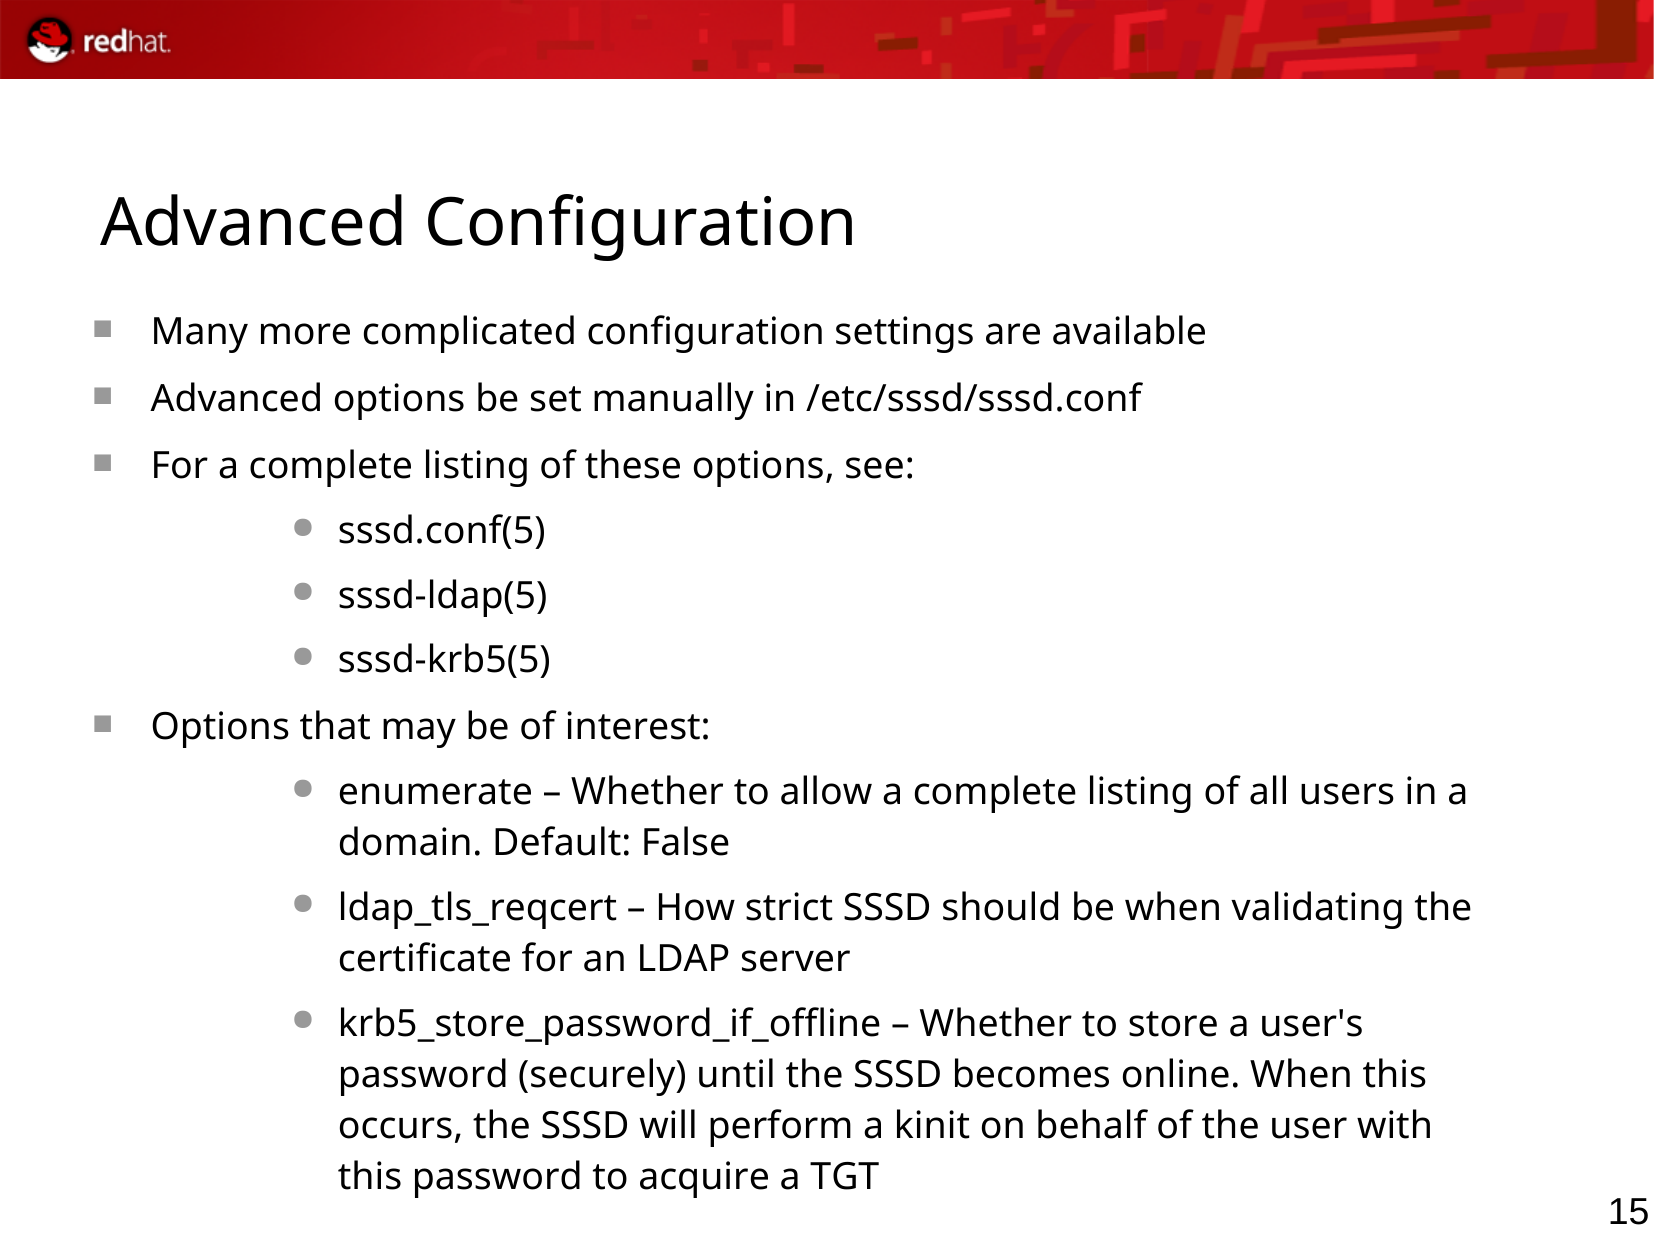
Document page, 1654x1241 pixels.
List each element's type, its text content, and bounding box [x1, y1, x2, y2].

list Many more complicated configuration settings are available Advanced options be set manually in /etc/sssd/sssd.conf For a complete listing of these options, see: sssd.conf(5) sssd-ldap(5) sssd-krb5(5) Options that may be of interest: enumerate – Whether to allow a complete listing of all users in a domain. Default: False ldap_tls_reqcert – How strict SSSD should be when validating the certificate for an LDAP server krb5_store_password_if_offline – Whether to store a user's password (securely) until the SSSD becomes online. When this occurs, the SSSD will perform a kinit on behalf of the user with this password to acquire a TGT [94, 304, 1500, 1159]
picture [0, 0, 1654, 79]
title Advanced Configuration [100, 171, 1506, 267]
